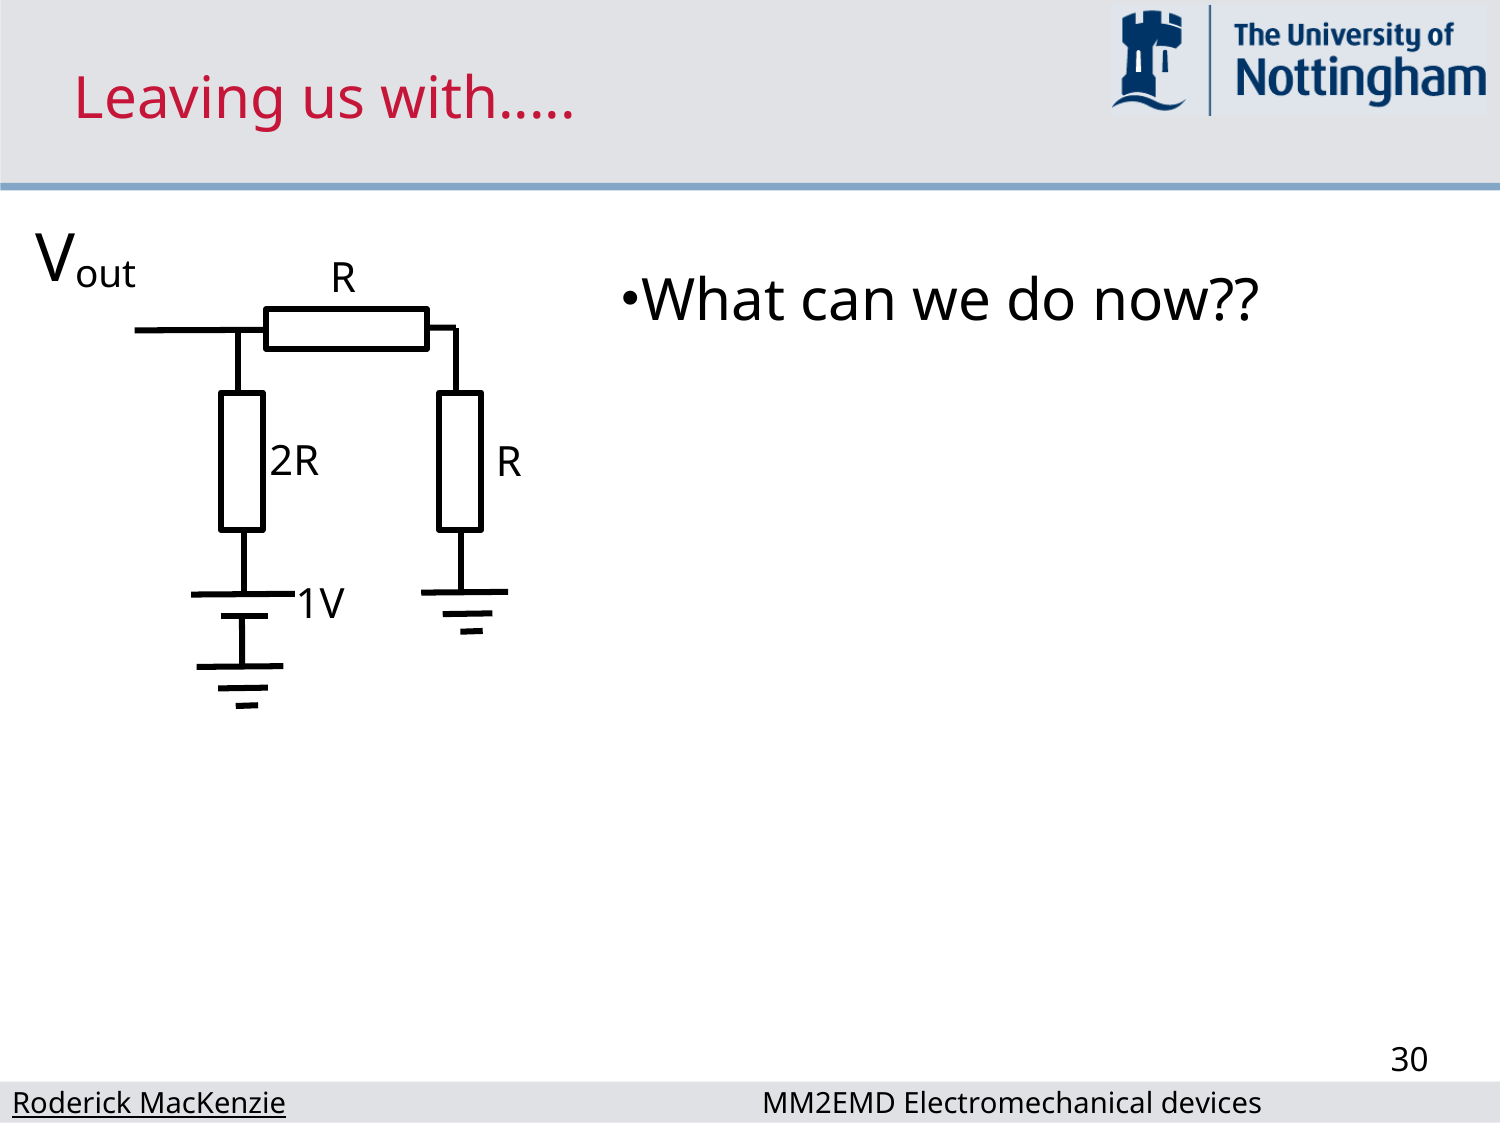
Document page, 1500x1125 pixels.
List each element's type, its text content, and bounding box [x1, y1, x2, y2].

text_box 2R [254, 426, 355, 561]
text_box R [315, 243, 416, 379]
text_box R [481, 427, 582, 563]
picture [1111, 4, 1487, 116]
text_box <number> [1375, 1030, 1500, 1101]
text_box 1V [280, 569, 381, 714]
text_box What can we do now?? [606, 255, 1482, 480]
title Leaving us with..... [59, 20, 1137, 172]
text_box Vout [20, 207, 170, 342]
